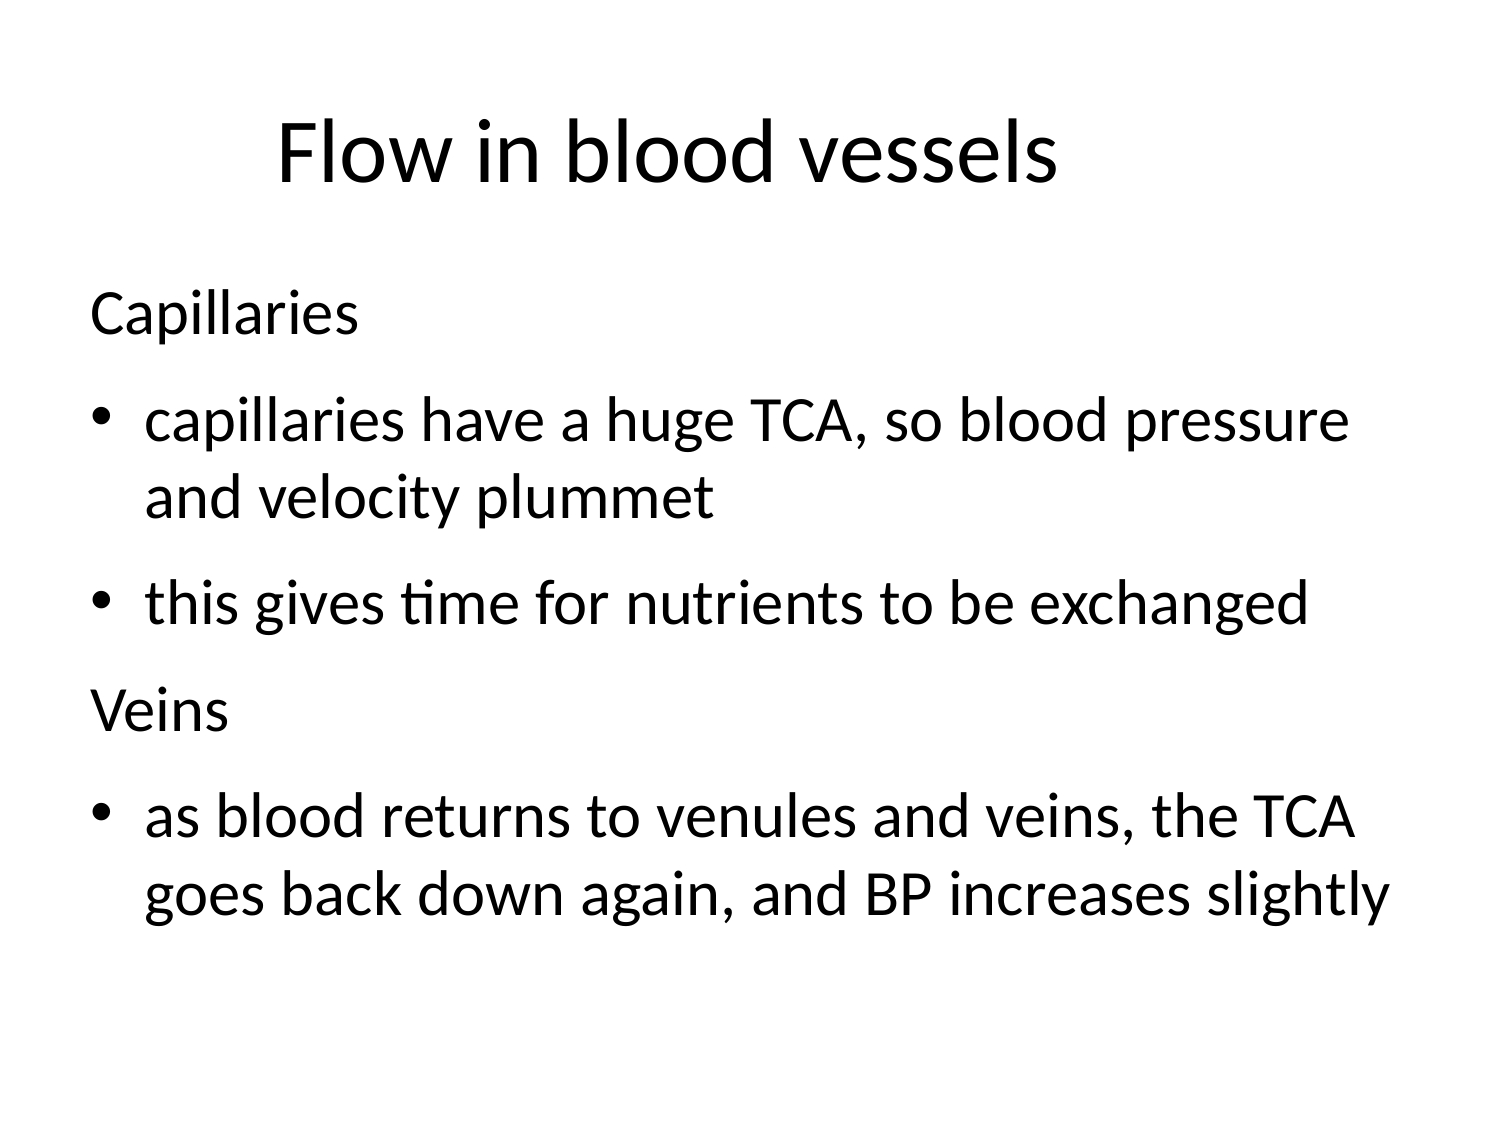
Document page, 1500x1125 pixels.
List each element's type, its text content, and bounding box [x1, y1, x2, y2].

title Flow in blood vessels [75, 52, 1263, 240]
list Capillaries capillaries have a huge TCA, so blood pressure and velocity plummet this gives time for nutrients to be exchanged Veins as blood returns to venules and veins, the TCA goes back down again, and BP increases slightly [75, 262, 1425, 1005]
